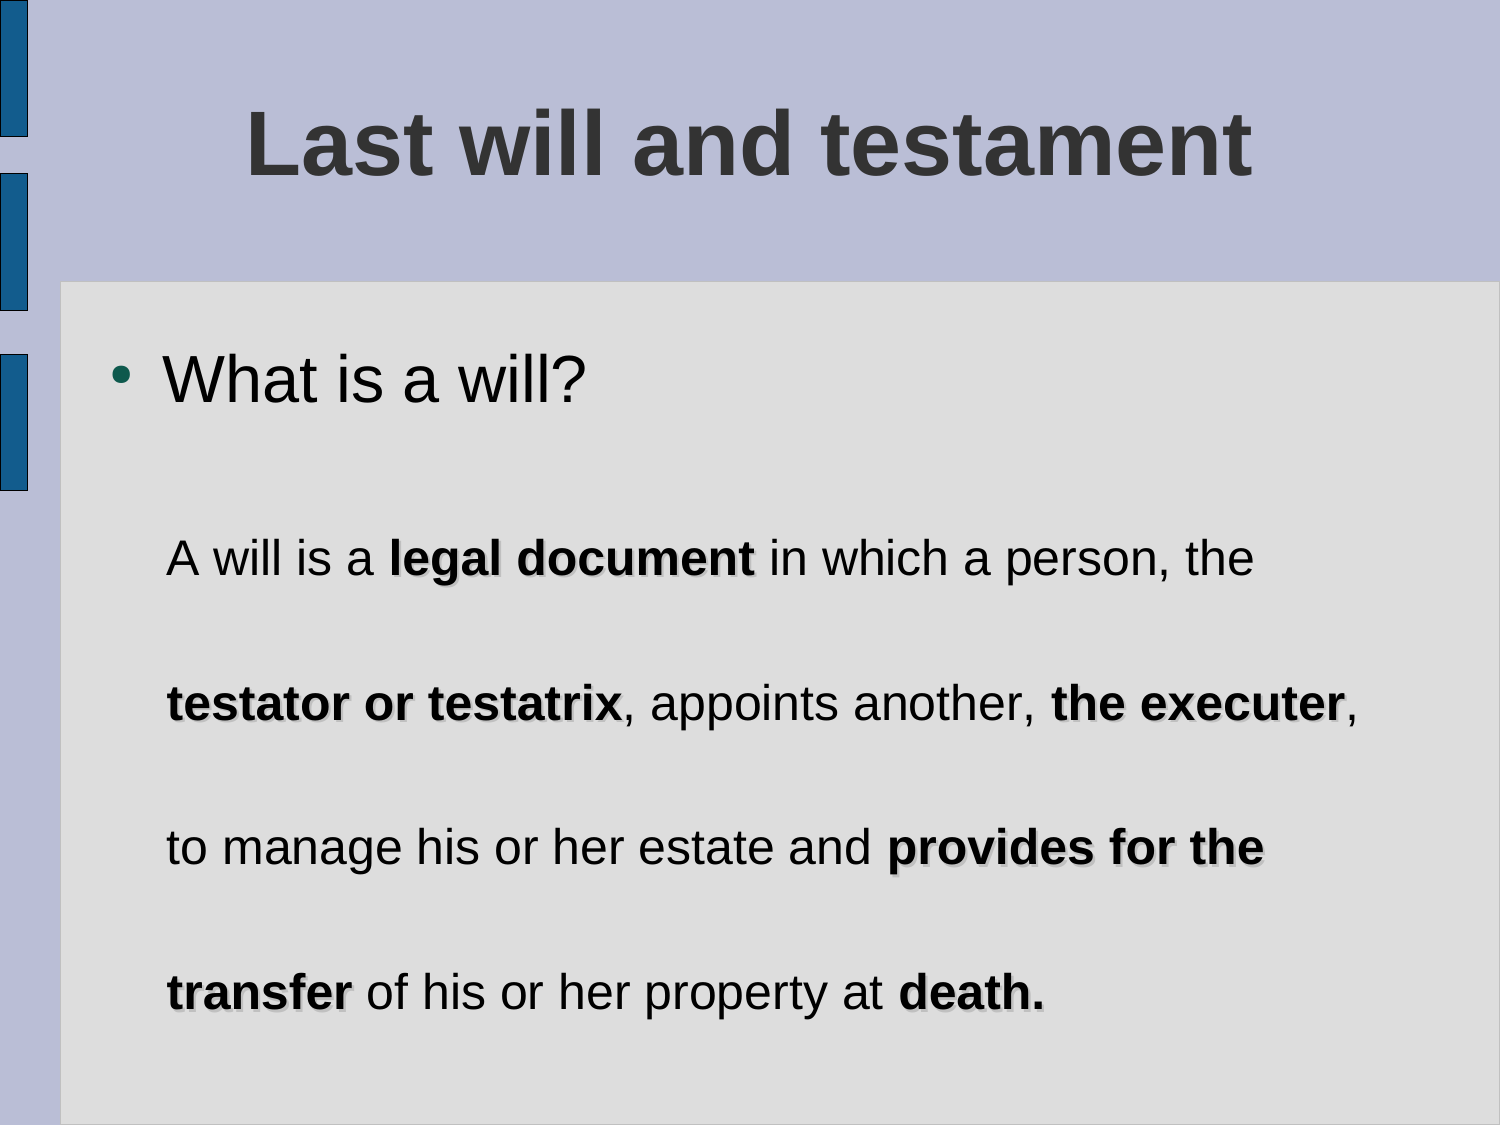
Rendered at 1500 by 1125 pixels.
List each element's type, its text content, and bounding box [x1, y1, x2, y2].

title Last will and testament [75, 45, 1426, 233]
list What is a will? A will is a legal document in which a person, the testator or testatrix, appoints another, the executer, to manage his or her estate and provides for the transfer of his or her property at death. [76, 231, 1427, 1101]
